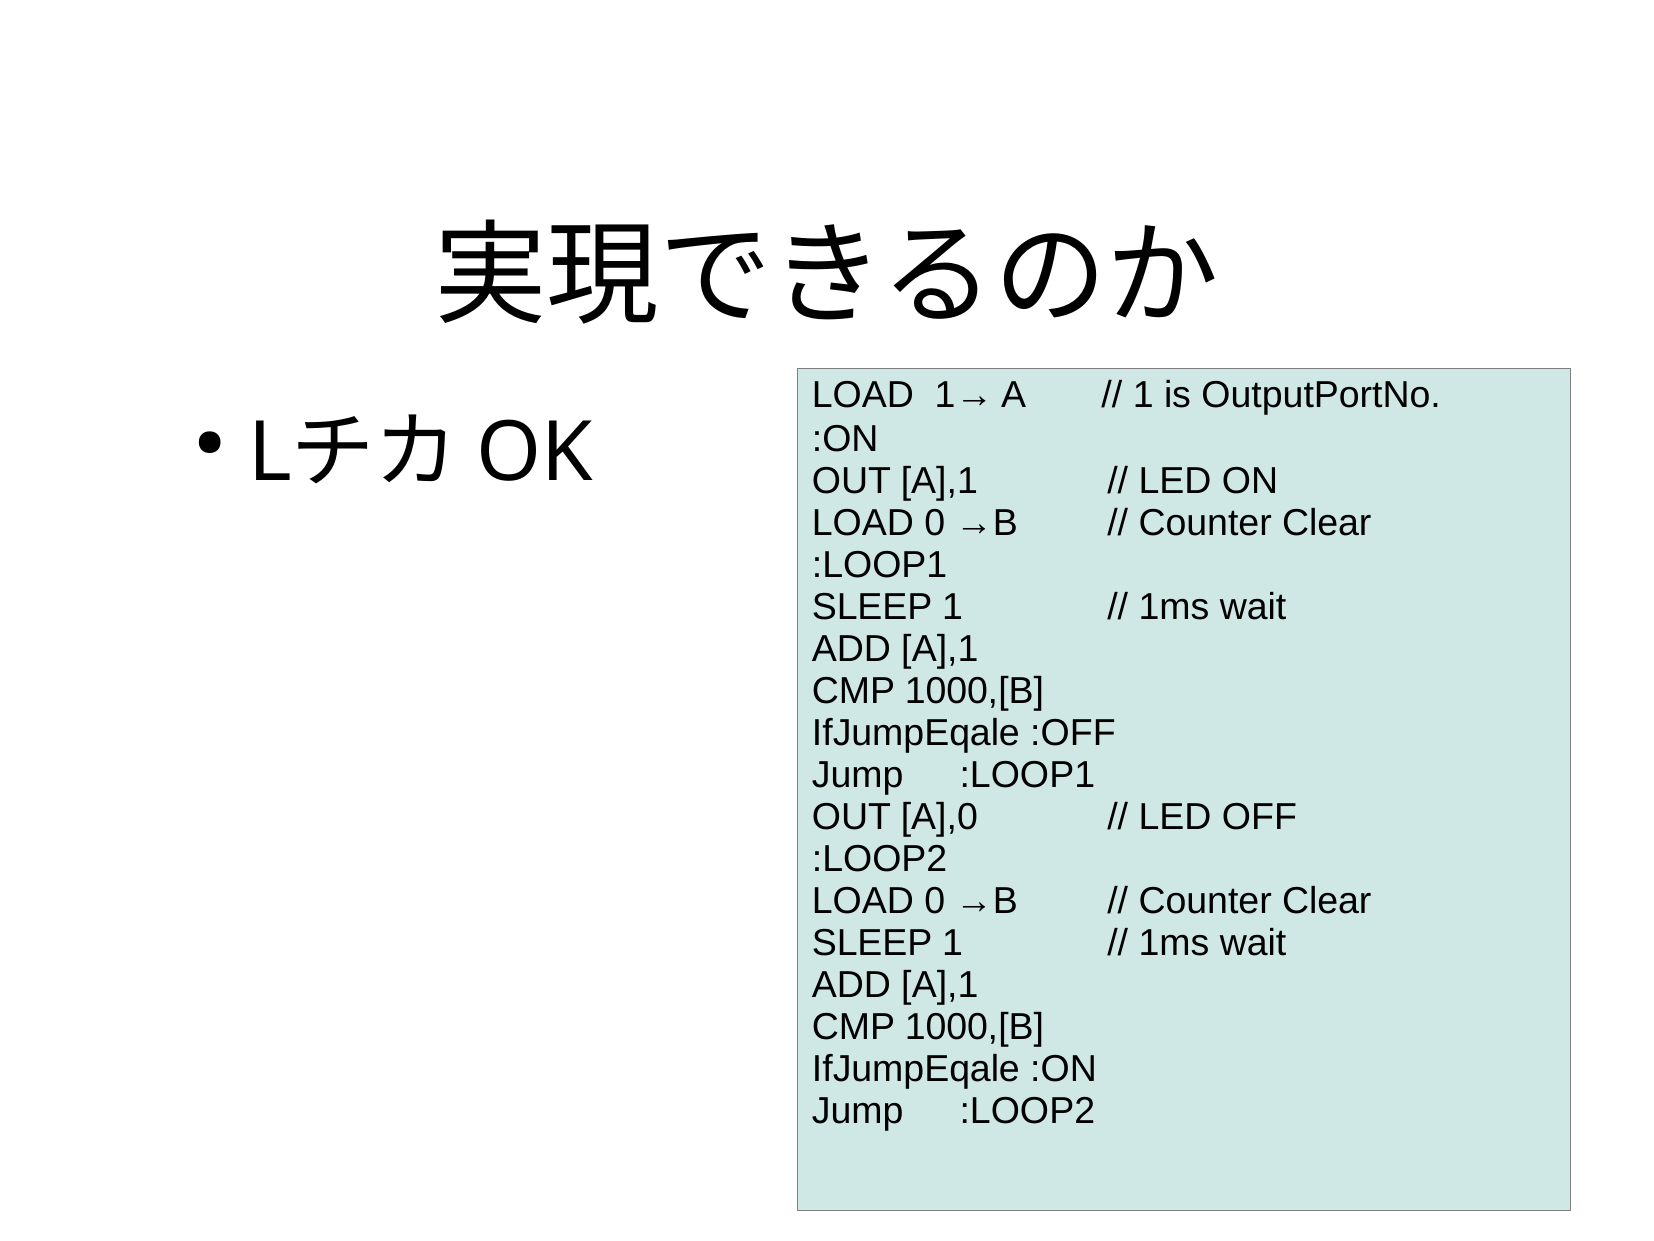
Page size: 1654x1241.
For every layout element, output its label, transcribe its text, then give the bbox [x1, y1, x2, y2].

title 実現できるのか [82, 161, 1571, 369]
text_box LOAD 1→ A // 1 is OutputPortNo. :ON OUT [A],1 // LED ON LOAD 0 →B // Counter Clear :LOOP1 SLEEP 1 // 1ms wait ADD [A],1 CMP 1000,[B] IfJumpEqale :OFF Jump :LOOP1 OUT [A],0 // LED OFF :LOOP2 LOAD 0 →B // Counter Clear SLEEP 1 // 1ms wait ADD [A],1 CMP 1000,[B] IfJumpEqale :ON Jump :LOOP2 [797, 368, 1571, 1211]
list Lチカ OK [177, 383, 797, 1104]
